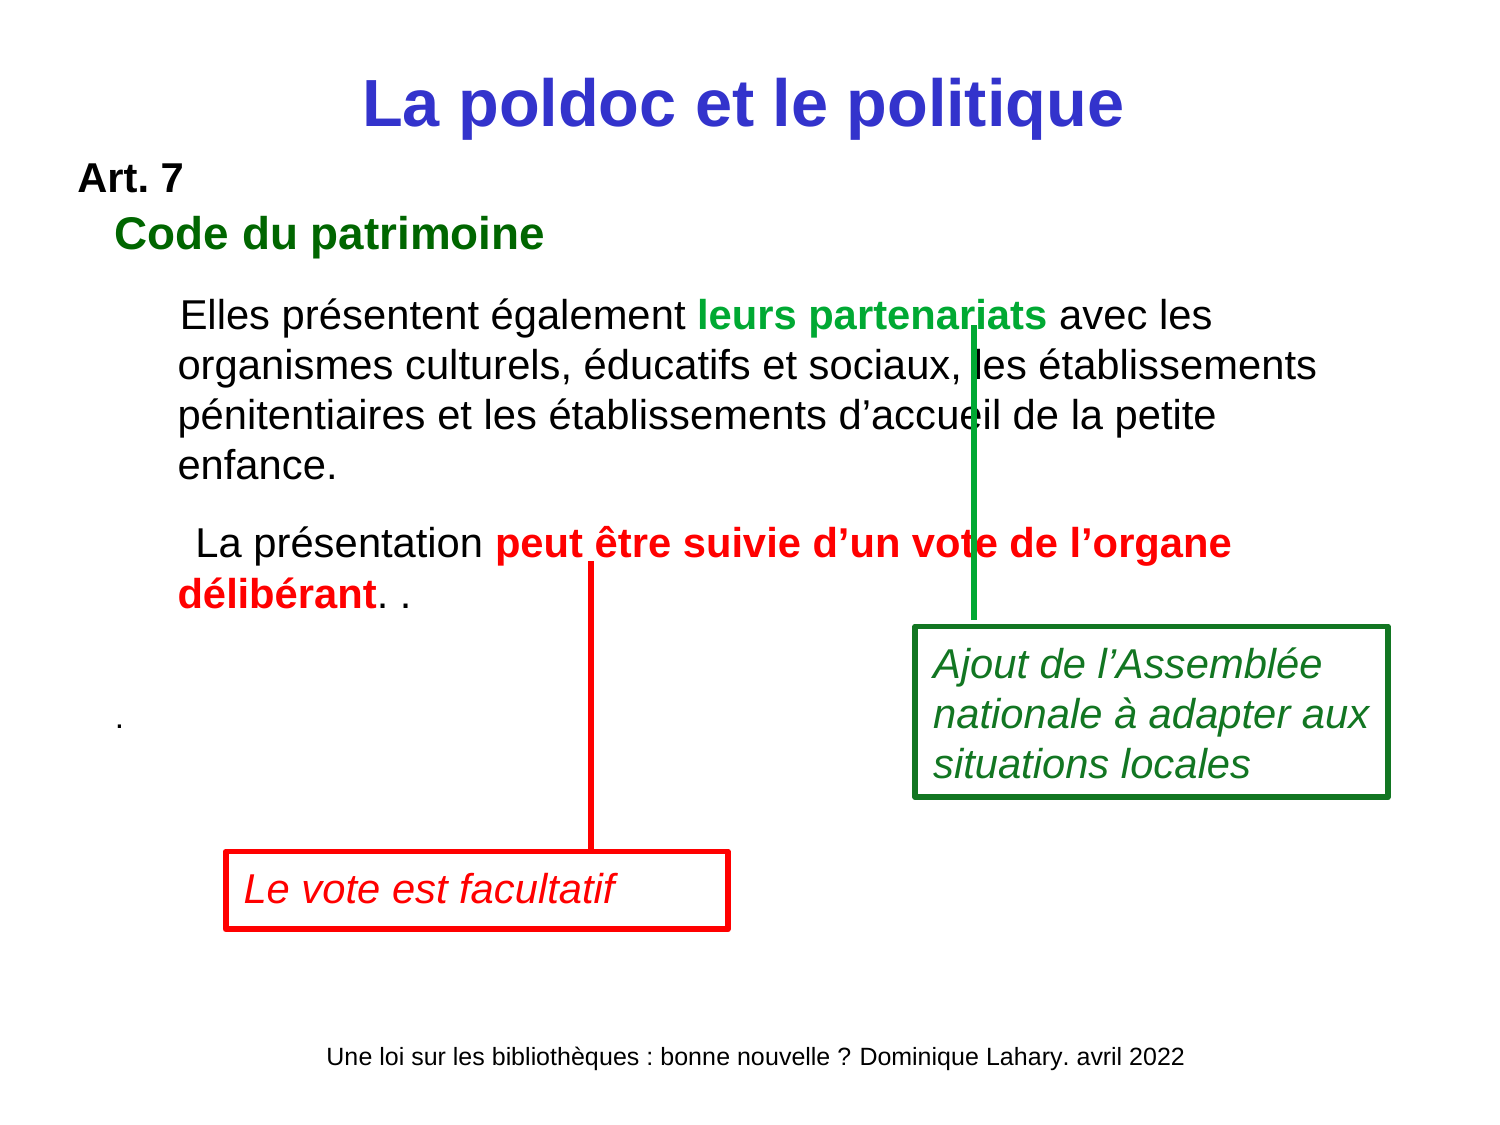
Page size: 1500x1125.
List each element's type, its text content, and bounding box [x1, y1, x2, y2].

text_box Ajout de l’Assemblée nationale à adapter aux situations locales [915, 626, 1388, 798]
text_box Une loi sur les bibliothèques : bonne nouvelle ? Dominique Lahary. avril 2022 [56, 1032, 1457, 1108]
text_box La poldoc et le politique [49, 0, 1438, 200]
text_box Le vote est facultatif [225, 851, 728, 930]
text_box Code du patrimoine Elles présentent également leurs partenariats avec les organismes culturels, éducatifs et sociaux, les établissements pénitentiaires et les établissements d’accueil de la petite enfance. La présentation peut être suivie d’un vote de l’organe délibérant. . . [100, 196, 1400, 955]
text_box Art. 7 [62, 143, 294, 259]
